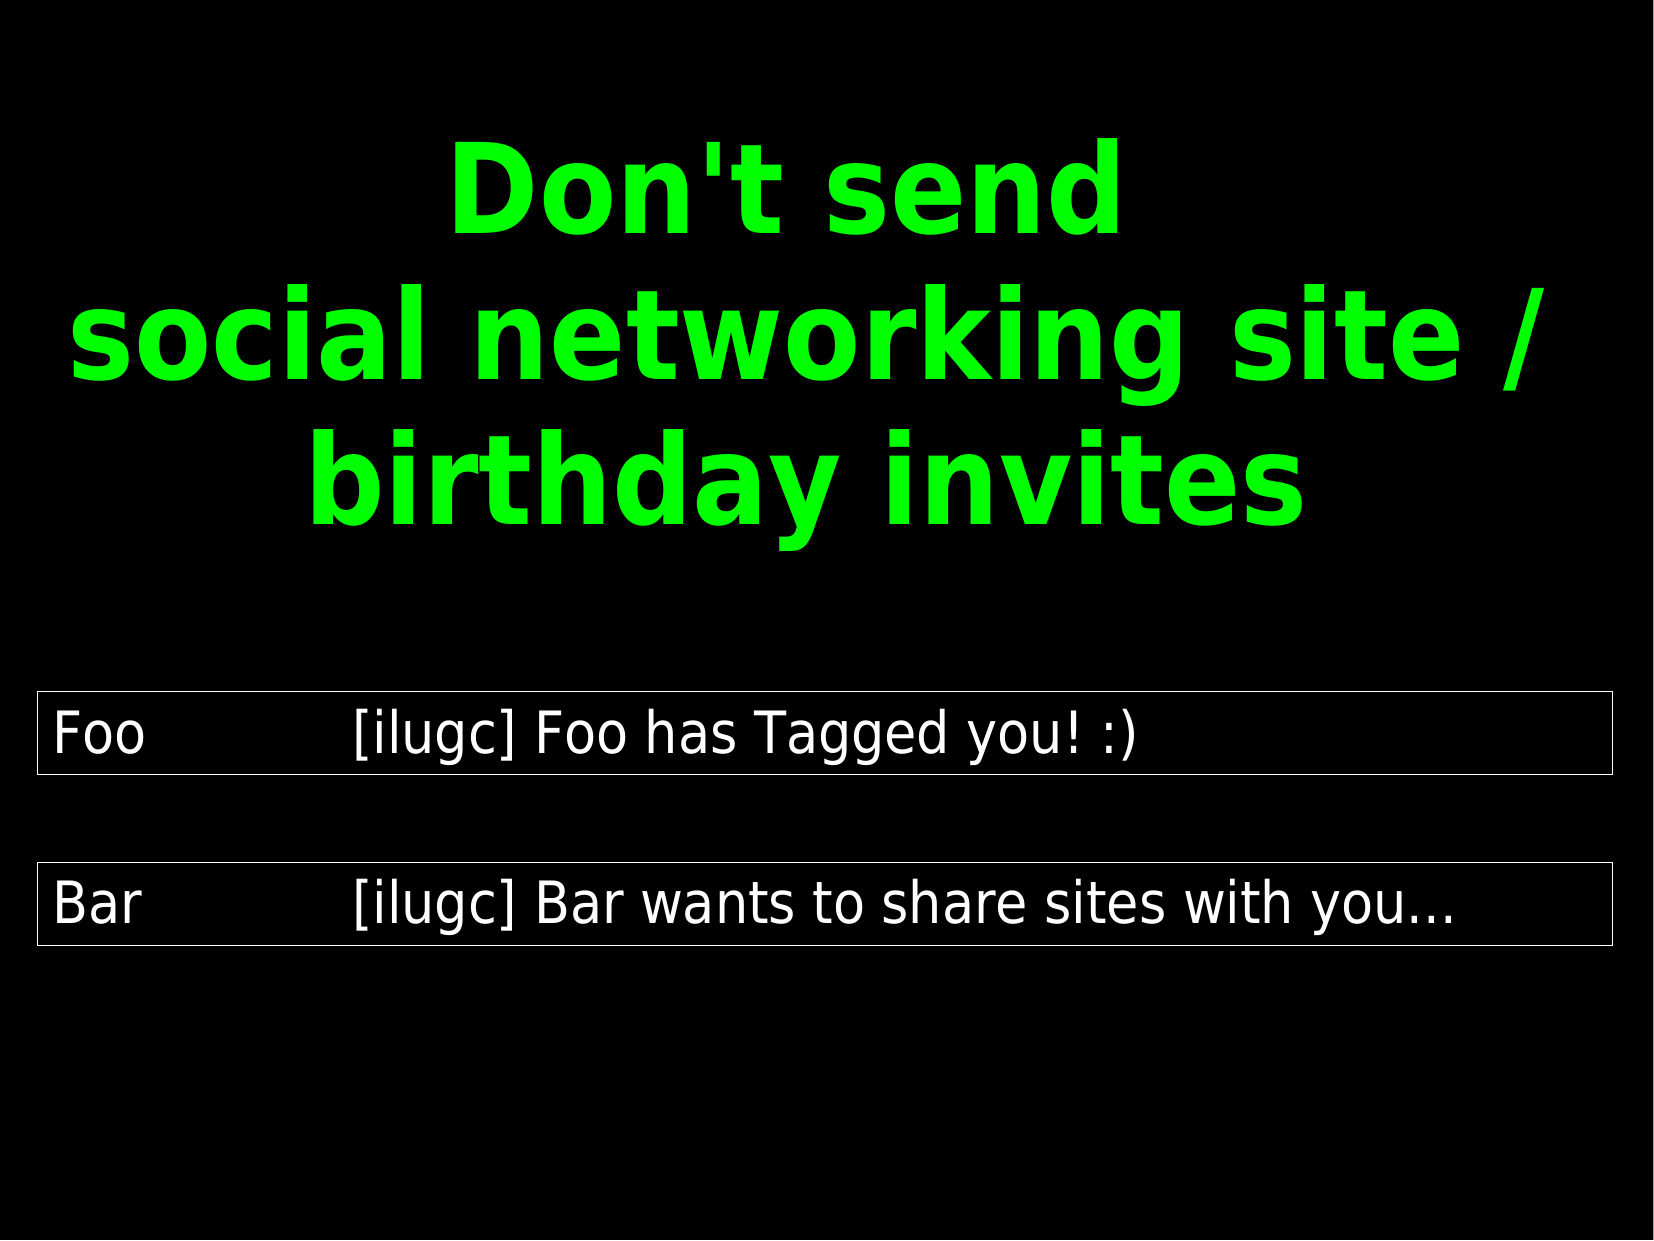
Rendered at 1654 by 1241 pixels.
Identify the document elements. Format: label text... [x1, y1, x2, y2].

text_box Foo [ilugc] Foo has Tagged you! :) [37, 691, 1613, 775]
text_box Don't send social networking site / birthday invites [0, 110, 1613, 563]
text_box Bar [ilugc] Bar wants to share sites with you... [37, 862, 1613, 946]
